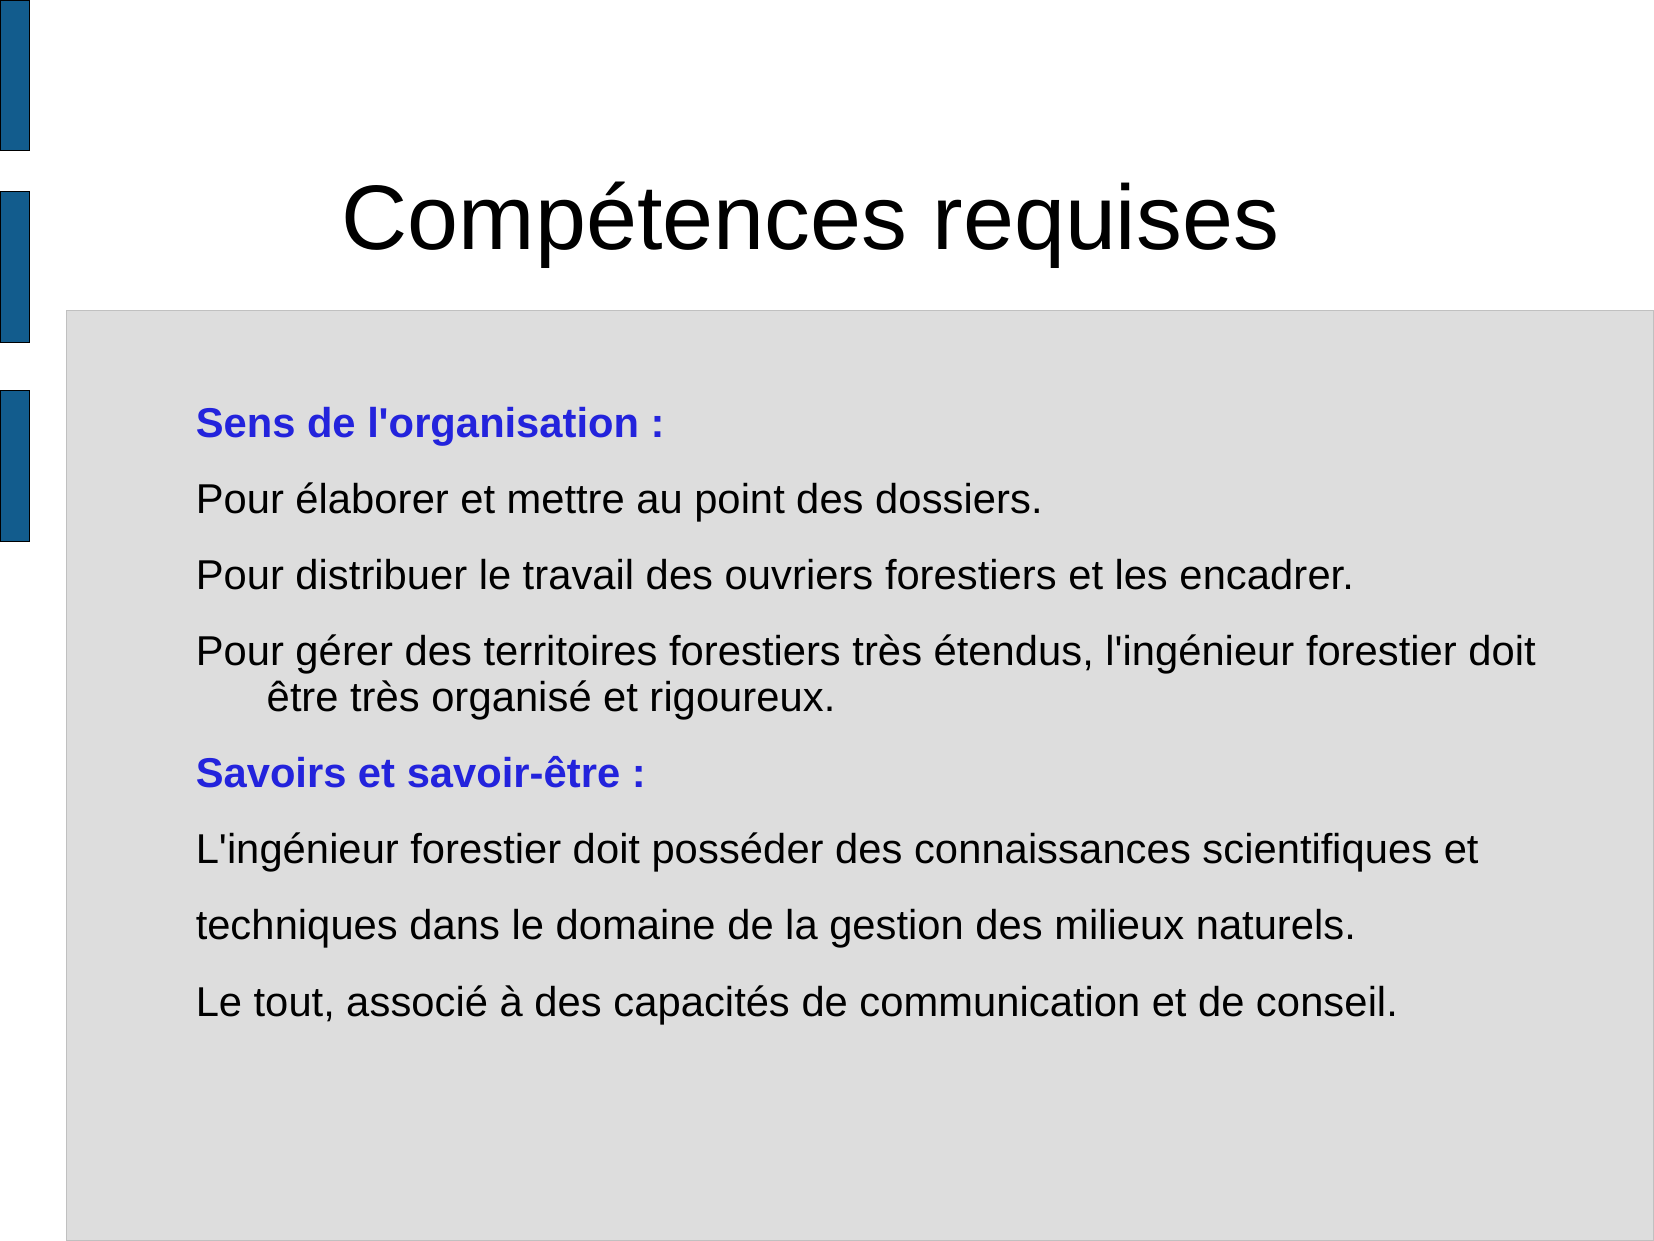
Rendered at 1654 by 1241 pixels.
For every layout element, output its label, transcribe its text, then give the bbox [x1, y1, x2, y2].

title Compétences requises [88, 114, 1534, 322]
list Sens de l'organisation : Pour élaborer et mettre au point des dossiers. Pour distribuer le travail des ouvriers forestiers et les encadrer. Pour gérer des territoires forestiers très étendus, l'ingénieur forestier doit être très organisé et rigoureux. Savoirs et savoir-être : L'ingénieur forestier doit posséder des connaissances scientifiques et techniques dans le domaine de la gestion des milieux naturels. Le tout, associé à des capacités de communication et de conseil. [184, 399, 1565, 1182]
